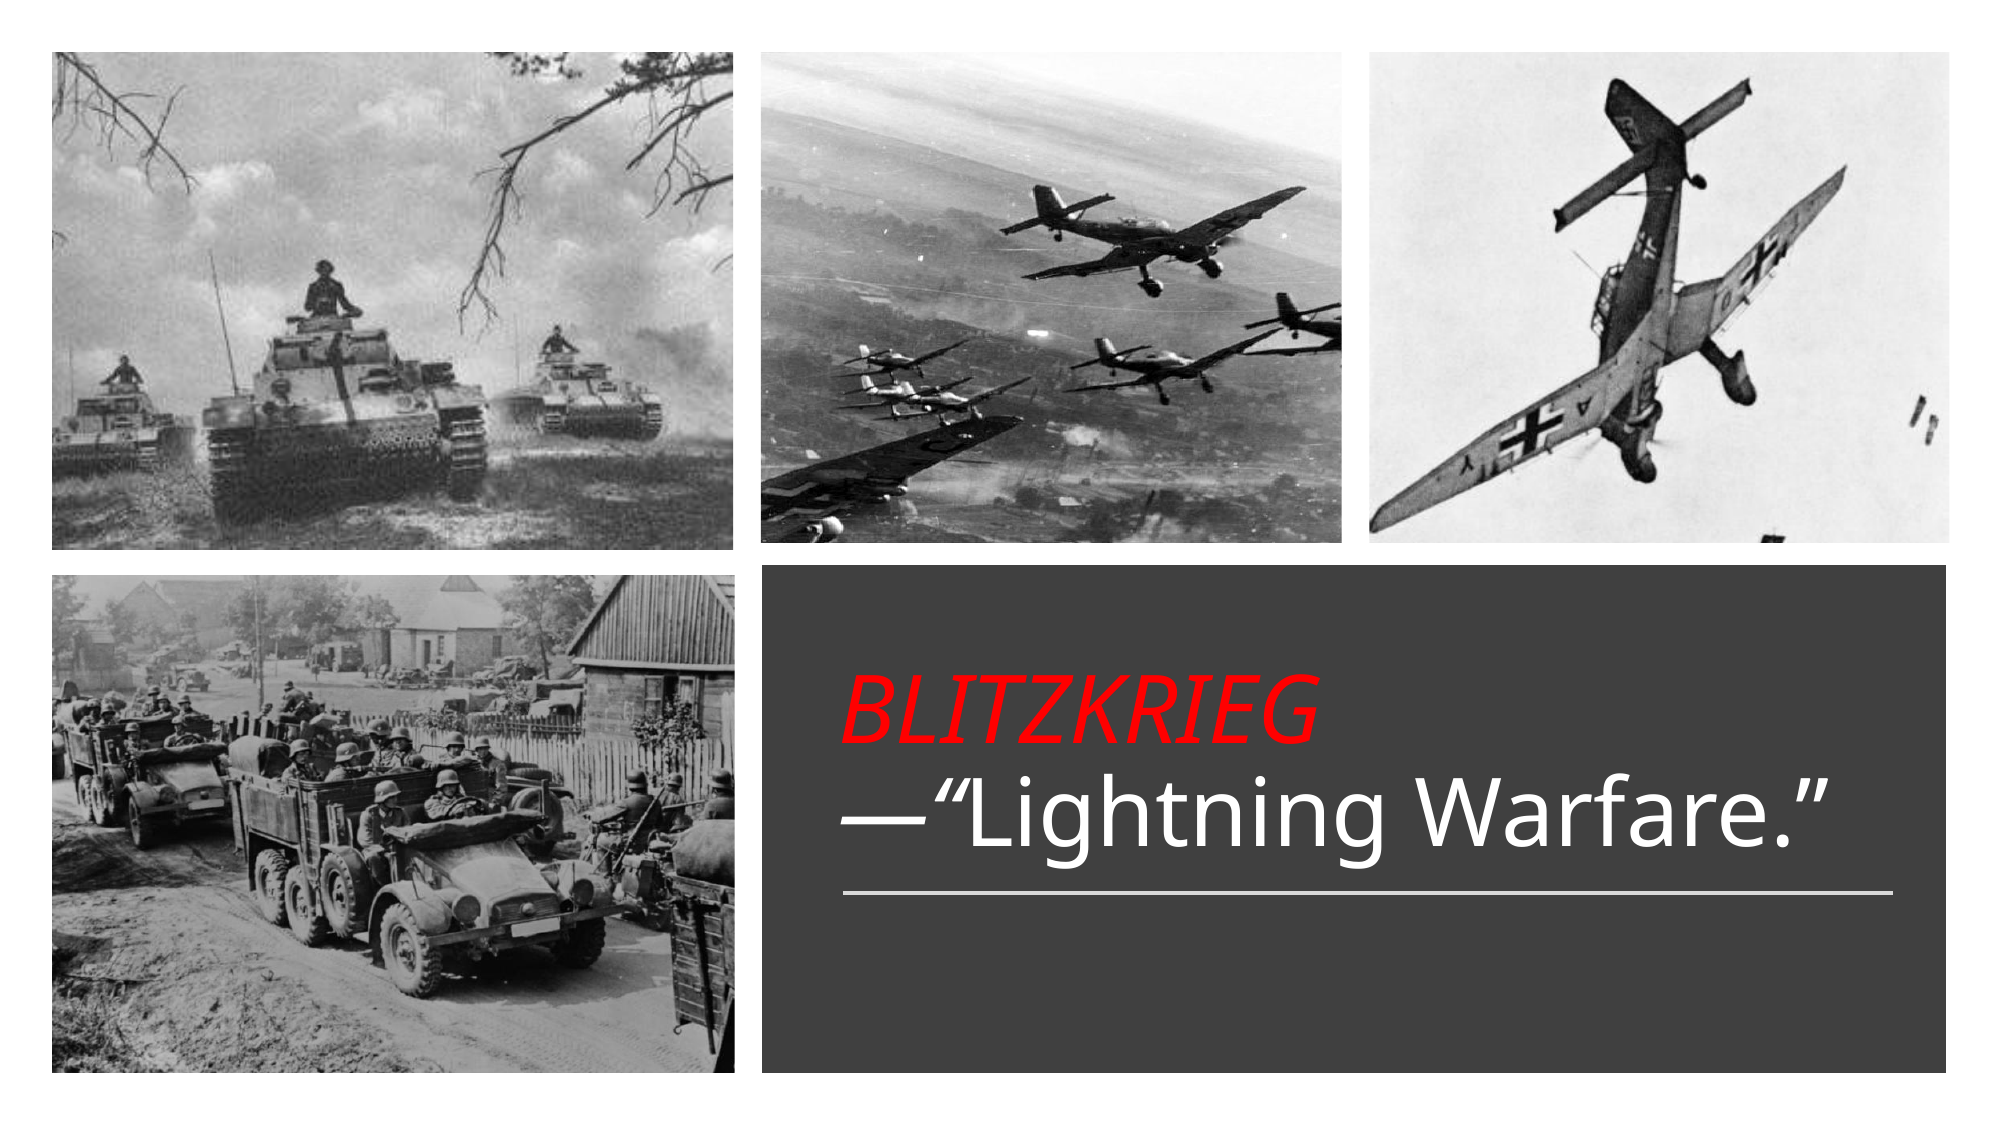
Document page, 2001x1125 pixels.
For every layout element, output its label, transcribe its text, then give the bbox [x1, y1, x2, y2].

picture [1369, 52, 1950, 543]
picture [52, 52, 734, 550]
picture [760, 52, 1342, 543]
text_box [772, 576, 1936, 1063]
picture [52, 575, 735, 1073]
title BLITZKRIEG—“Lightning Warfare.” [823, 625, 1885, 875]
